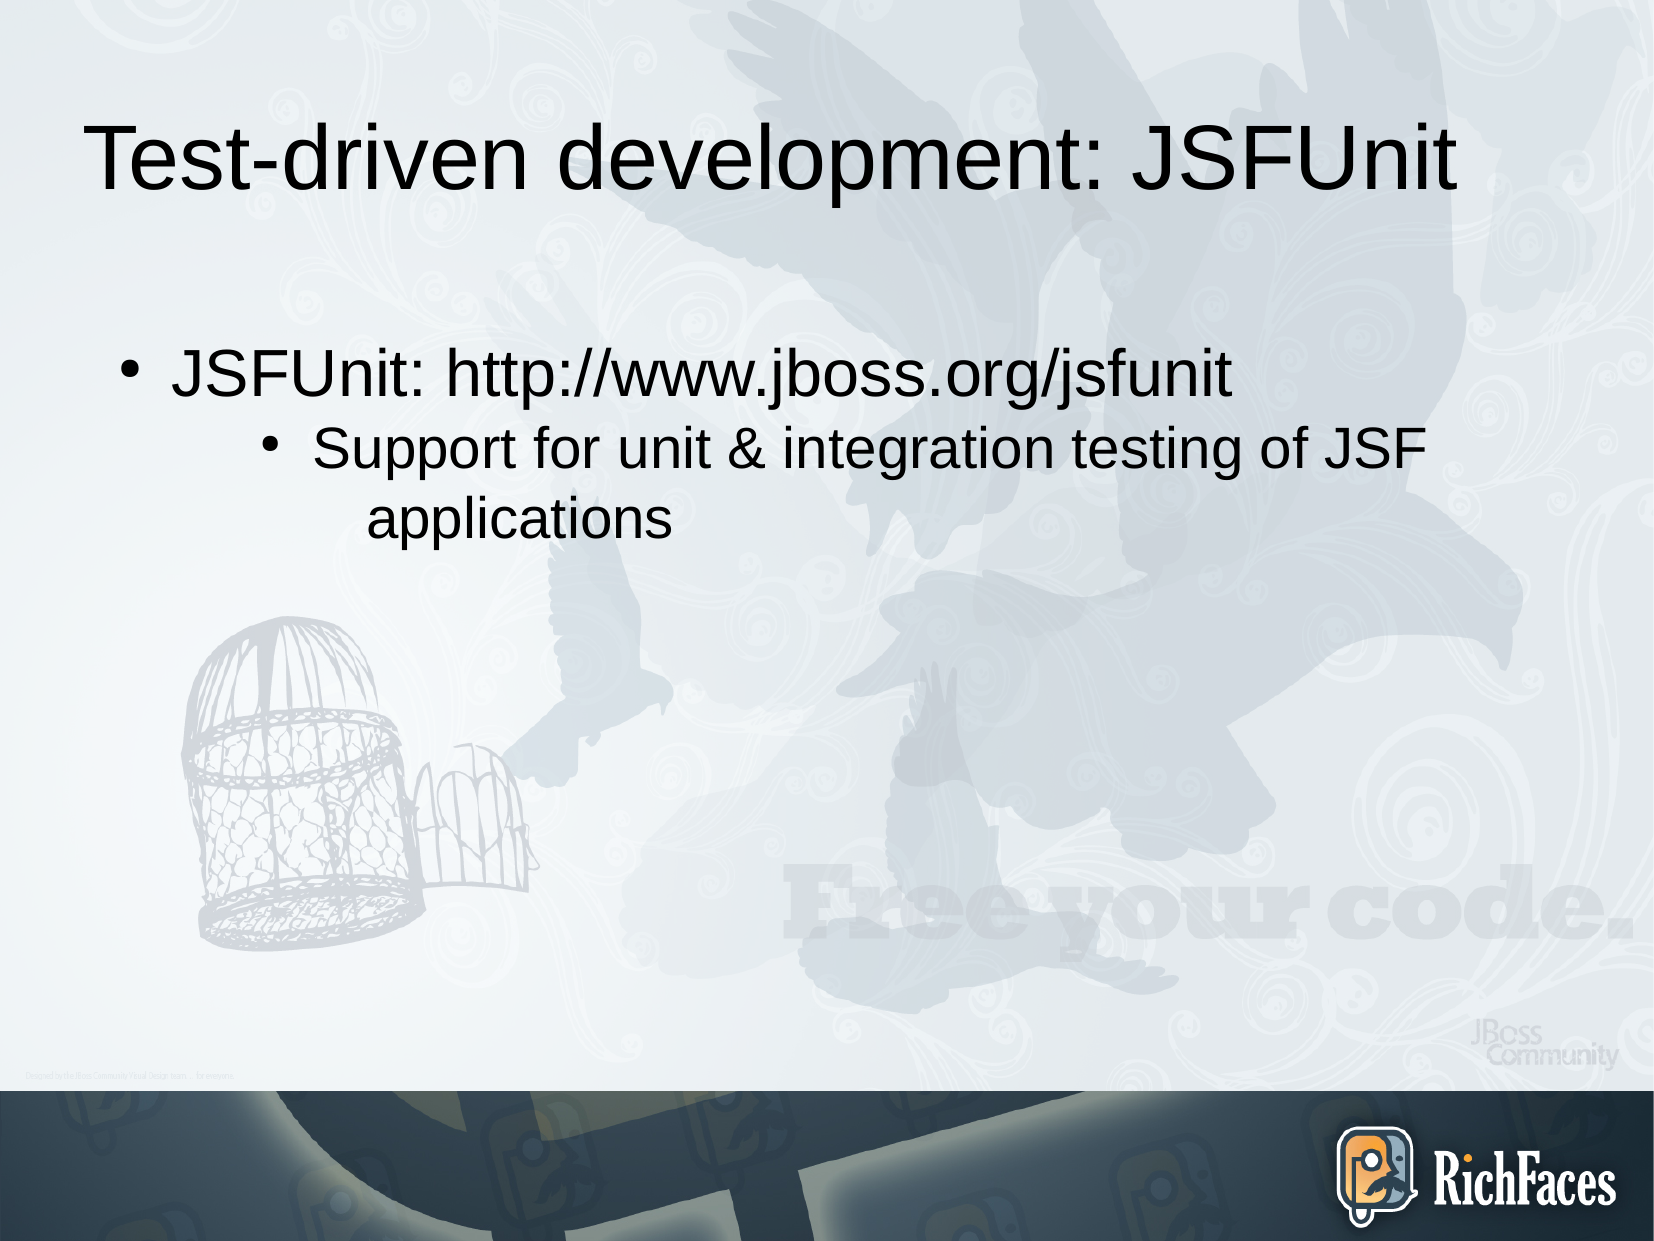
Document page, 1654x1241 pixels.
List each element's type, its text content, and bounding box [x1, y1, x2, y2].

list JSFUnit: http://www.jboss.org/jsfunit Support for unit & integration testing of JSF applications [82, 290, 1571, 1094]
title Test-driven development: JSFUnit [82, 49, 1571, 257]
